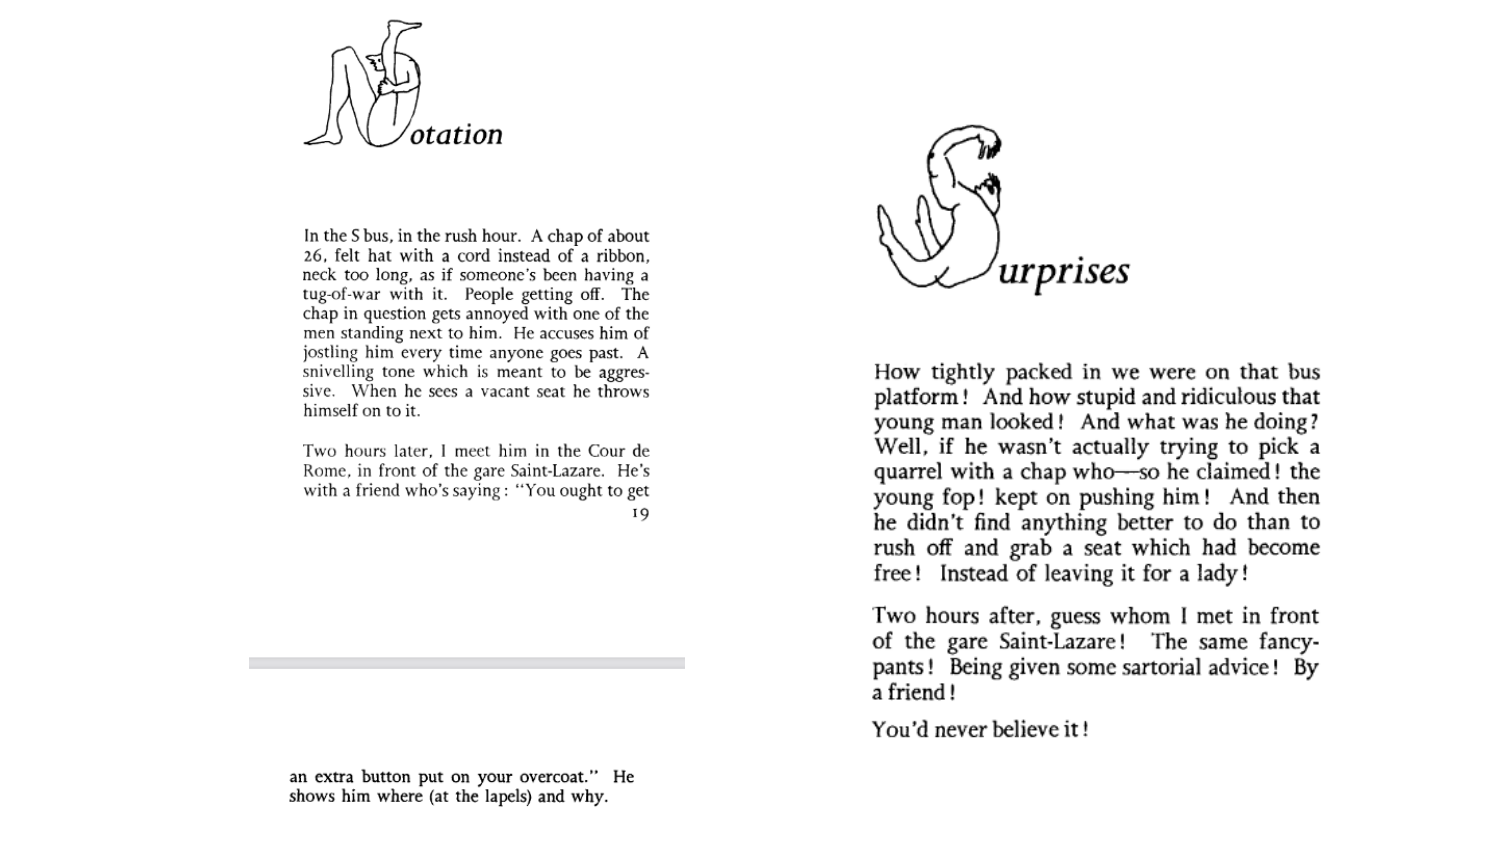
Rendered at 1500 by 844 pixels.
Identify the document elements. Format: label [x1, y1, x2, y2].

picture [820, 70, 1378, 744]
picture [249, 6, 685, 833]
